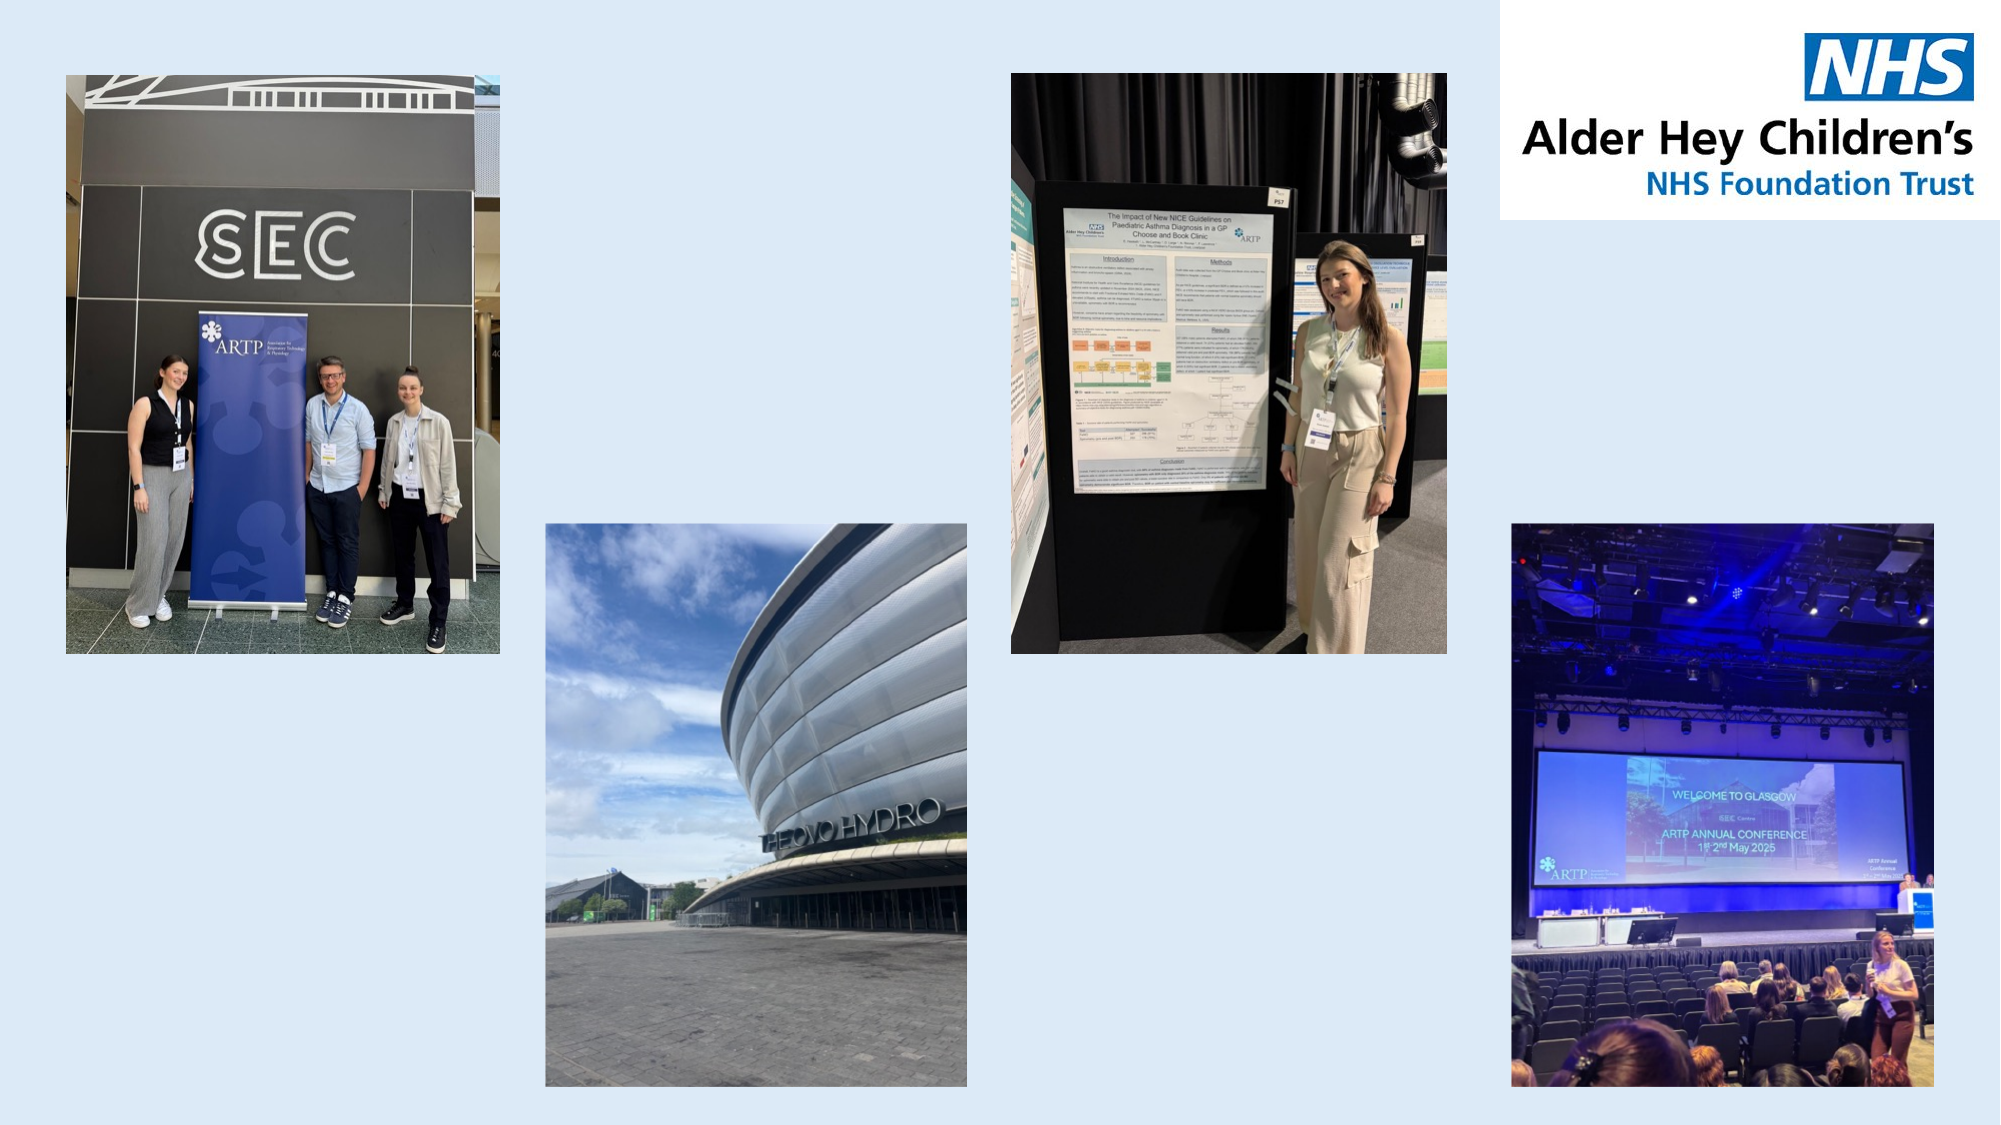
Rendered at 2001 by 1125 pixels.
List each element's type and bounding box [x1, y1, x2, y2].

picture [1011, 73, 1447, 654]
picture [545, 523, 967, 1087]
picture [66, 75, 500, 654]
picture [1511, 523, 1934, 1087]
picture [1500, 0, 2000, 220]
